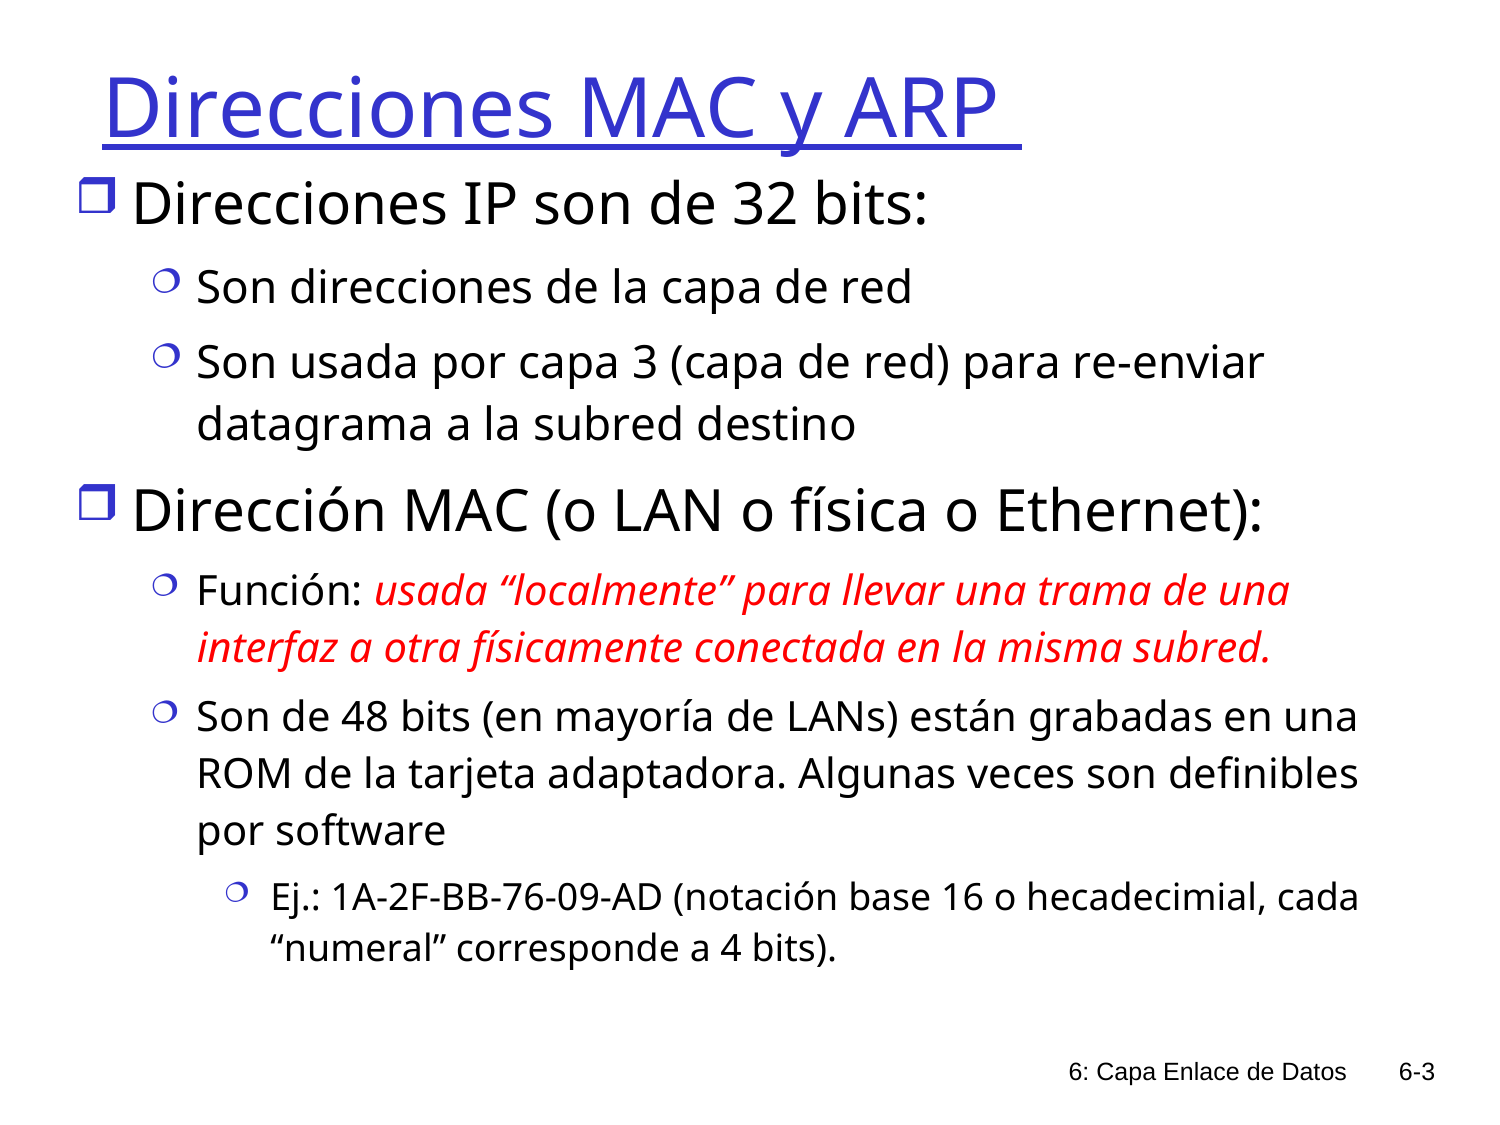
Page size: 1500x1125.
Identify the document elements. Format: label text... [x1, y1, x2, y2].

list Direcciones IP son de 32 bits: Son direcciones de la capa de red Son usada por capa 3 (capa de red) para re-enviar datagrama a la subred destino Dirección MAC (o LAN o física o Ethernet): Función: usada “localmente” para llevar una trama de una interfaz a otra físicamente conectada en la misma subred. Son de 48 bits (en mayoría de LANs) están grabadas en una ROM de la tarjeta adaptadora. Algunas veces son definibles por software Ej.: 1A-2F-BB-76-09-AD (notación base 16 o hecadecimial, cada “numeral” corresponde a 4 bits). [75, 162, 1388, 973]
title Direcciones MAC y ARP [87, 23, 1363, 162]
